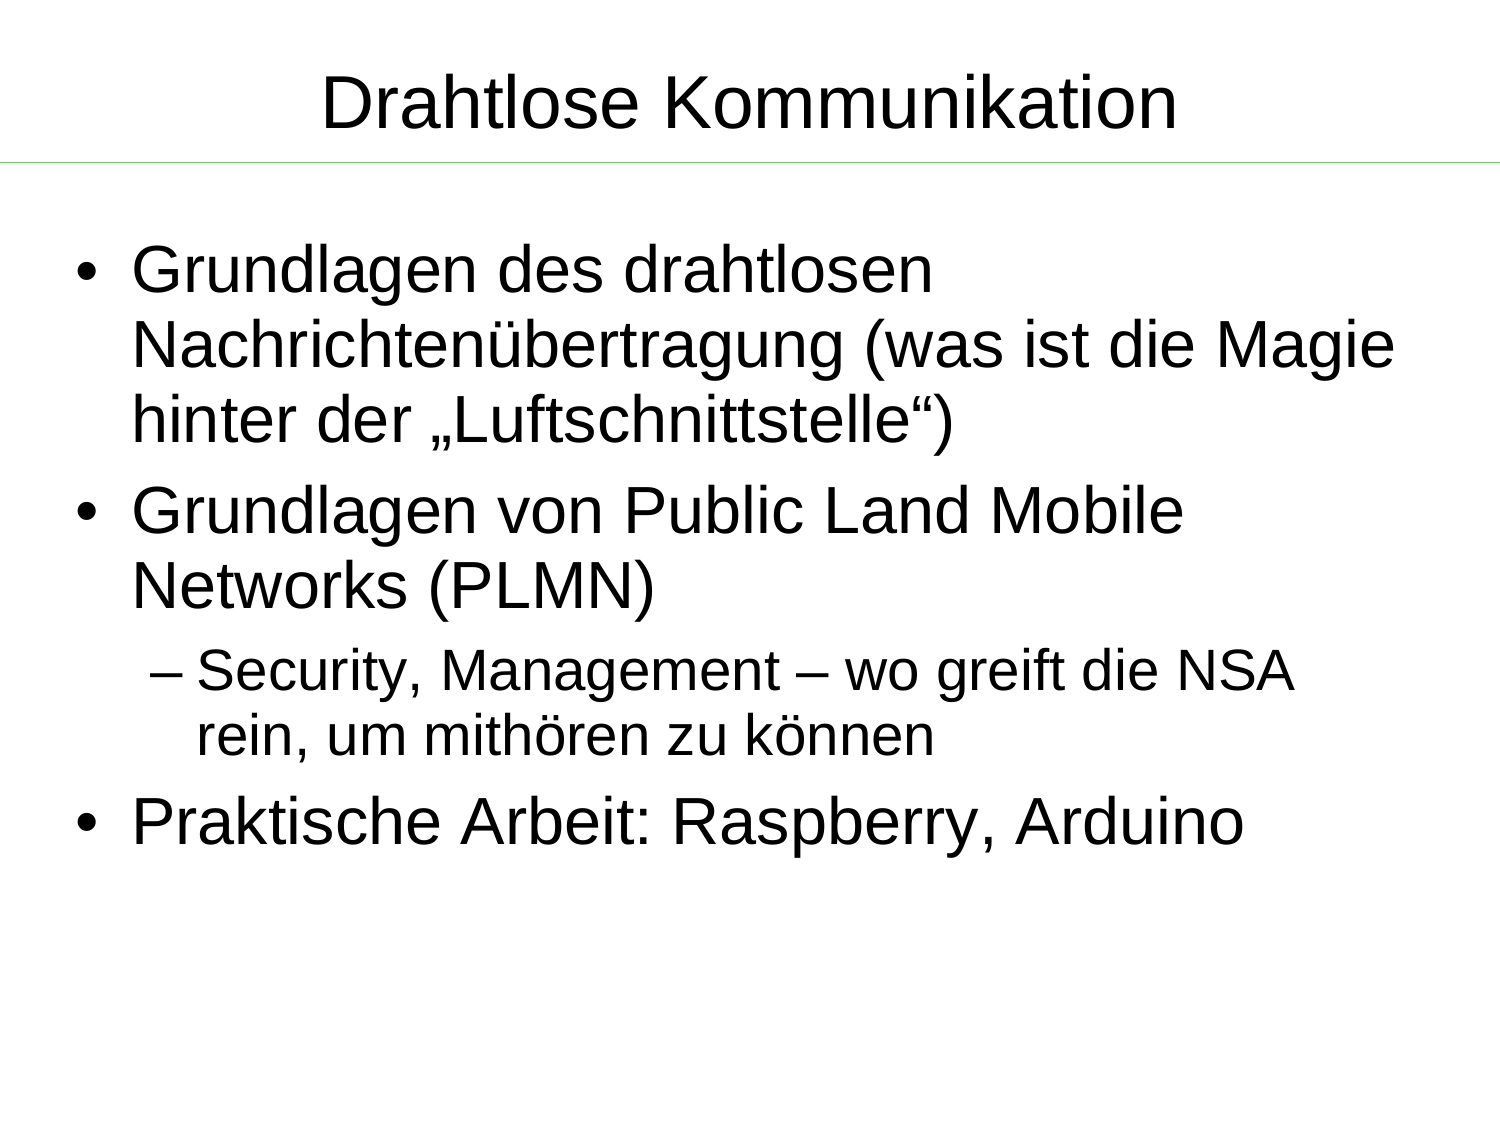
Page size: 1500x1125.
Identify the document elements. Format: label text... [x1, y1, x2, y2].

list Grundlagen des drahtlosen Nachrichtenübertragung (was ist die Magie hinter der „Luftschnittstelle“) Grundlagen von Public Land Mobile Networks (PLMN) Security, Management – wo greift die NSA rein, um mithören zu können Praktische Arbeit: Raspberry, Arduino [75, 232, 1426, 886]
title Drahtlose Kommunikation [75, 49, 1426, 156]
